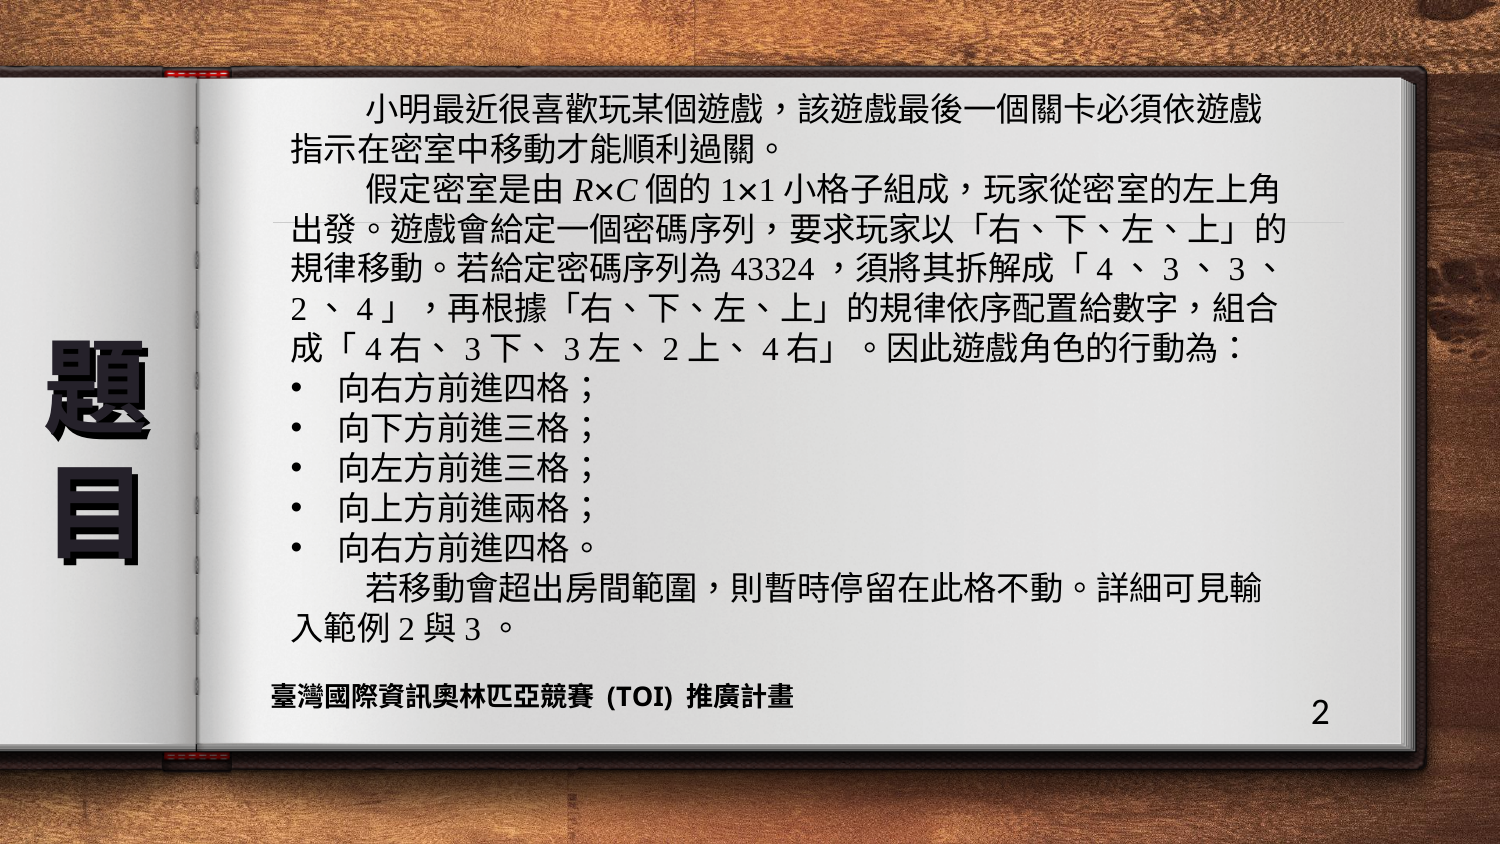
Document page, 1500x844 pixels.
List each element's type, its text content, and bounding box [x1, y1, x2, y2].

text_box 小明最近很喜歡玩某個遊戲，該遊戲最後一個關卡必須依遊戲指示在密室中移動才能順利過關。 假定密室是由R×C個的1×1小格子組成，玩家從密室的左上角出發。遊戲會給定一個密碼序列，要求玩家以「右、下、左、上」的規律移動。若給定密碼序列為43324，須將其拆解成「4、3、3、2、4」，再根據「右、下、左、上」的規律依序配置給數字，組合成「4右、3下、3左、2上、4右」。因此遊戲角色的行動為： 向右方前進四格； 向下方前進三格； 向左方前進三格； 向上方前進兩格； 向右方前進四格。 若移動會超出房間範圍，則暫時停留在此格不動。詳細可見輸入範例2與3。 [276, 40, 1309, 654]
text_box [1295, 672, 1386, 737]
title 題 目 [28, 306, 210, 552]
